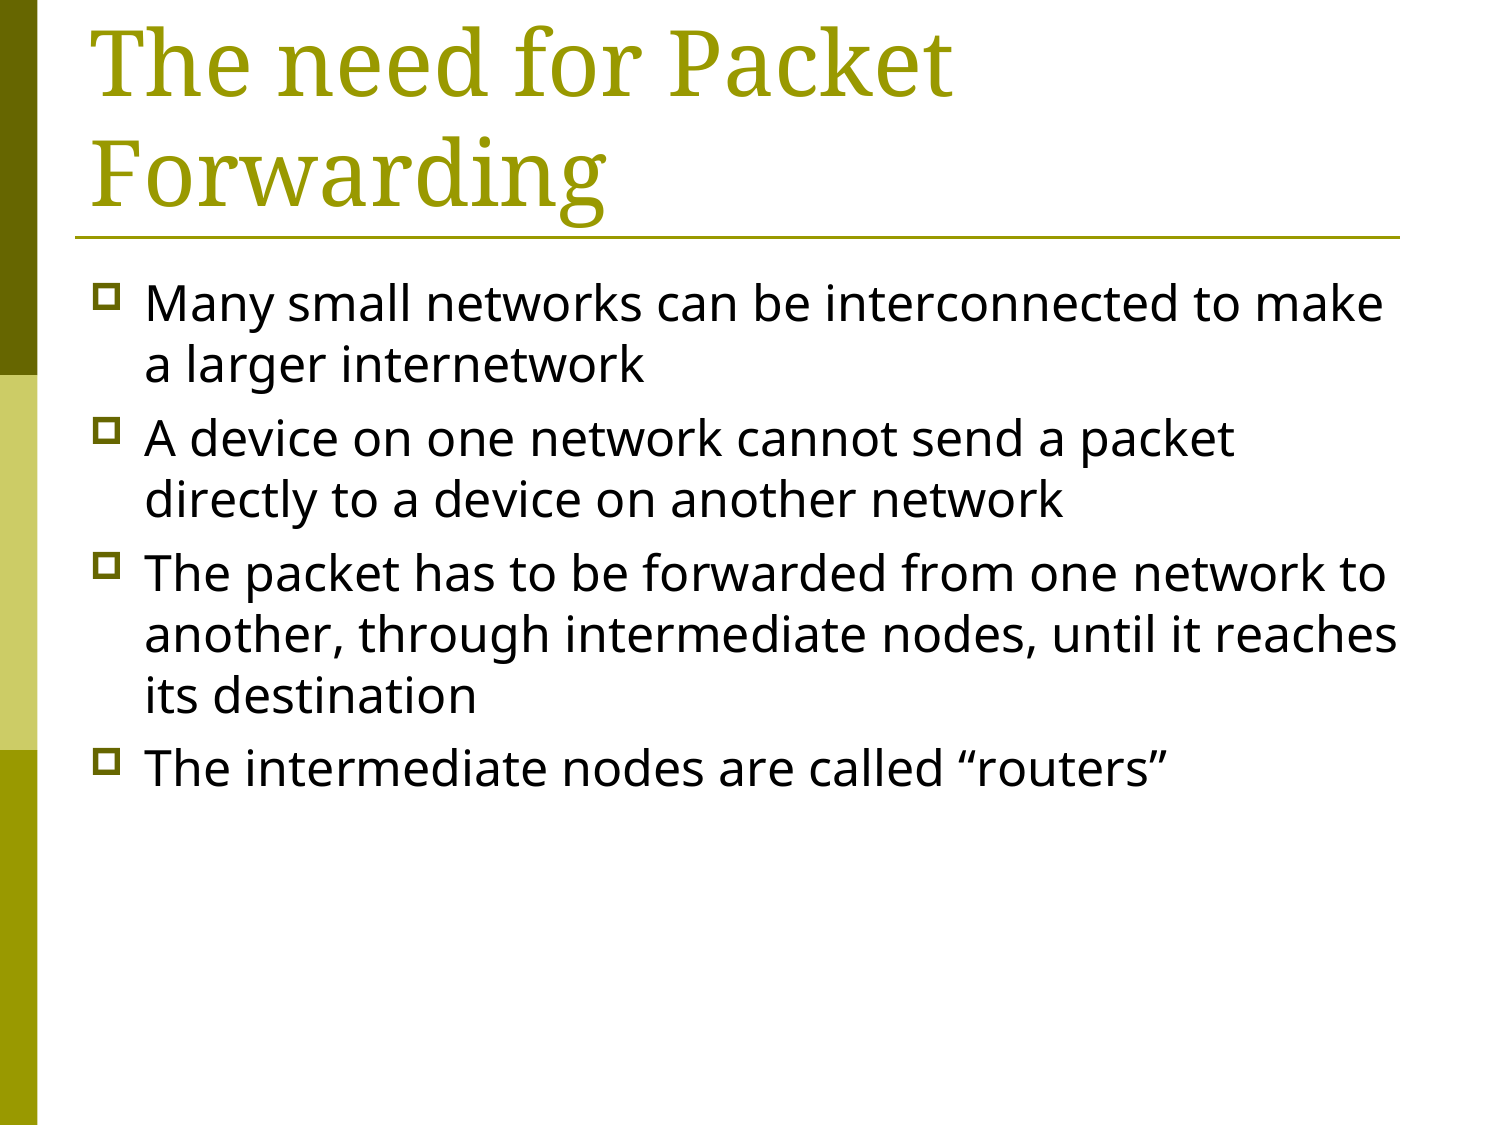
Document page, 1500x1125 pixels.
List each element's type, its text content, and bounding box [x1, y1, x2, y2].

list Many small networks can be interconnected to make a larger internetwork A device on one network cannot send a packet directly to a device on another network The packet has to be forwarded from one network to another, through intermediate nodes, until it reaches its destination The intermediate nodes are called “routers” [75, 262, 1426, 1006]
title The need for Packet Forwarding [75, 0, 1426, 233]
